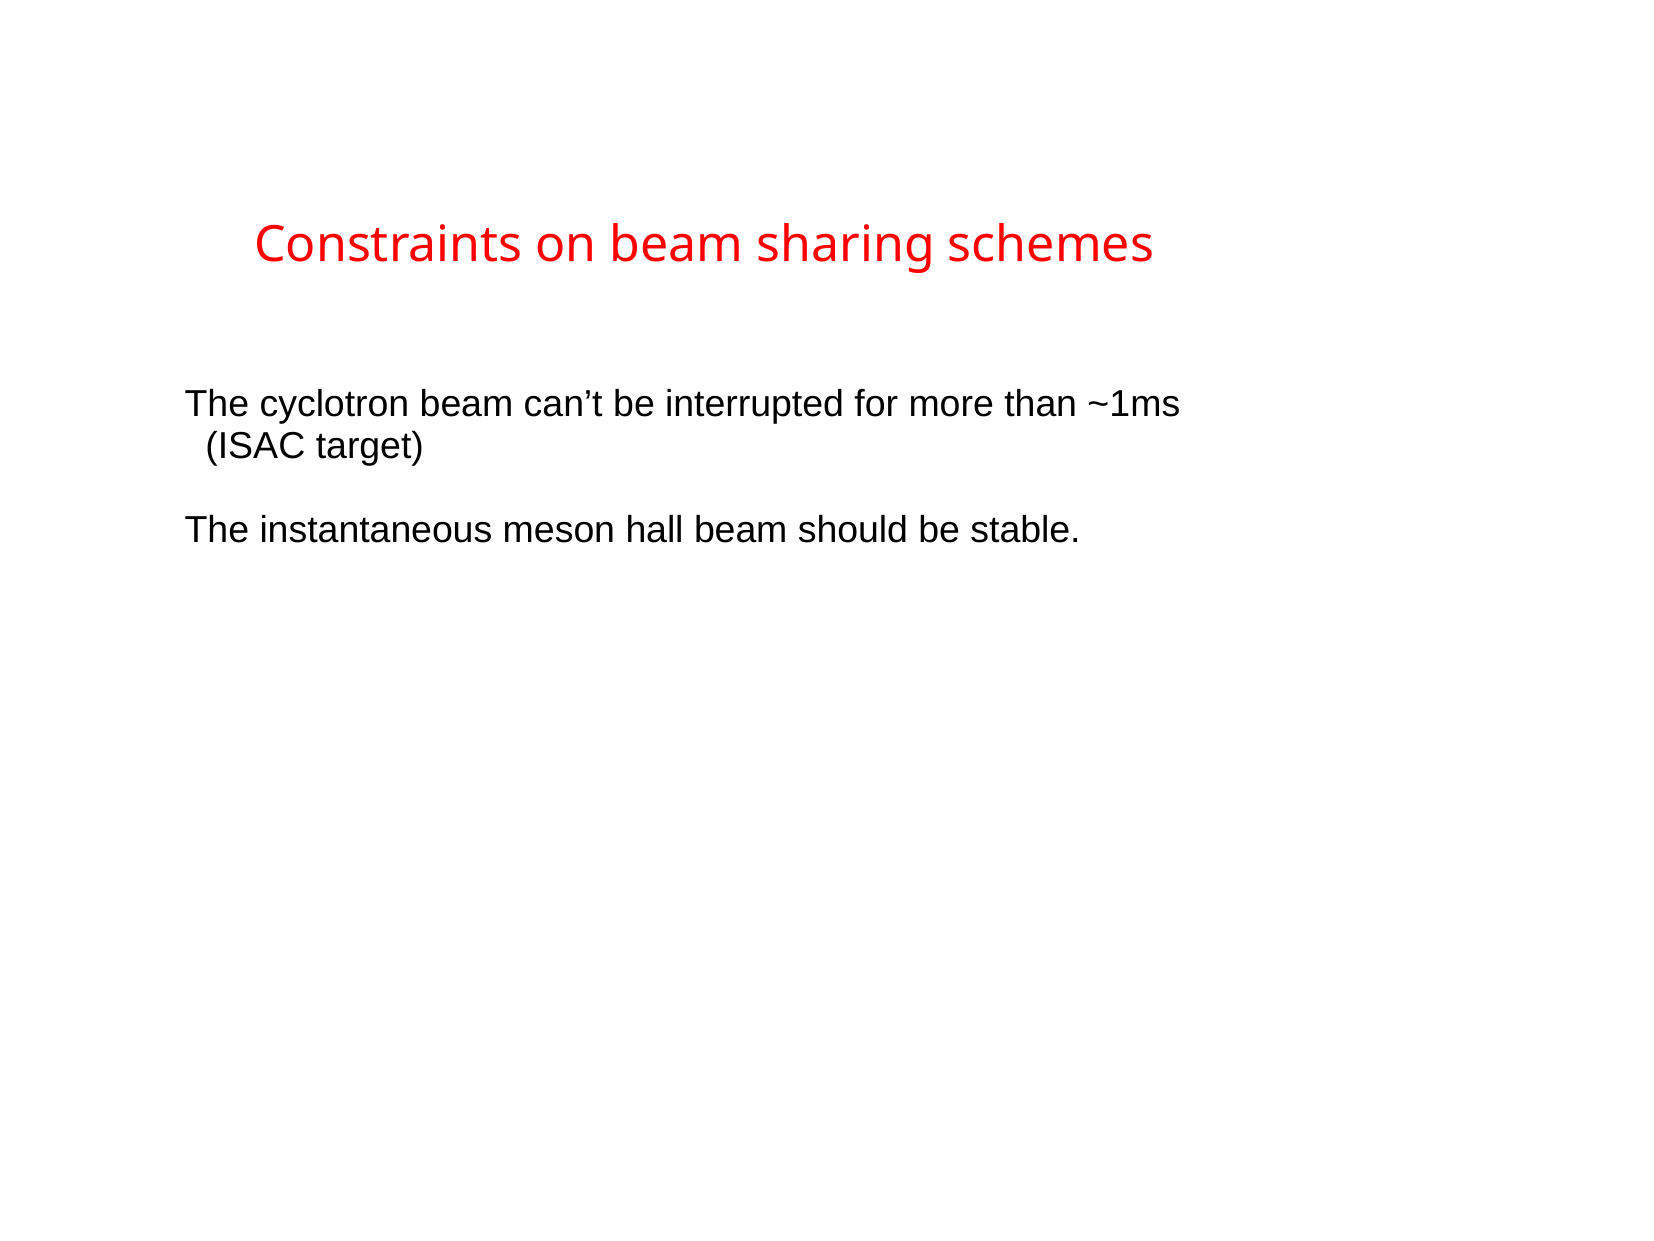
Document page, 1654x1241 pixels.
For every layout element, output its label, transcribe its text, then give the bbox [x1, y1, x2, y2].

text_box Constraints on beam sharing schemes [239, 199, 1170, 284]
text_box The cyclotron beam can’t be interrupted for more than ~1ms (ISAC target) The instantaneous meson hall beam should be stable. [159, 374, 1196, 559]
